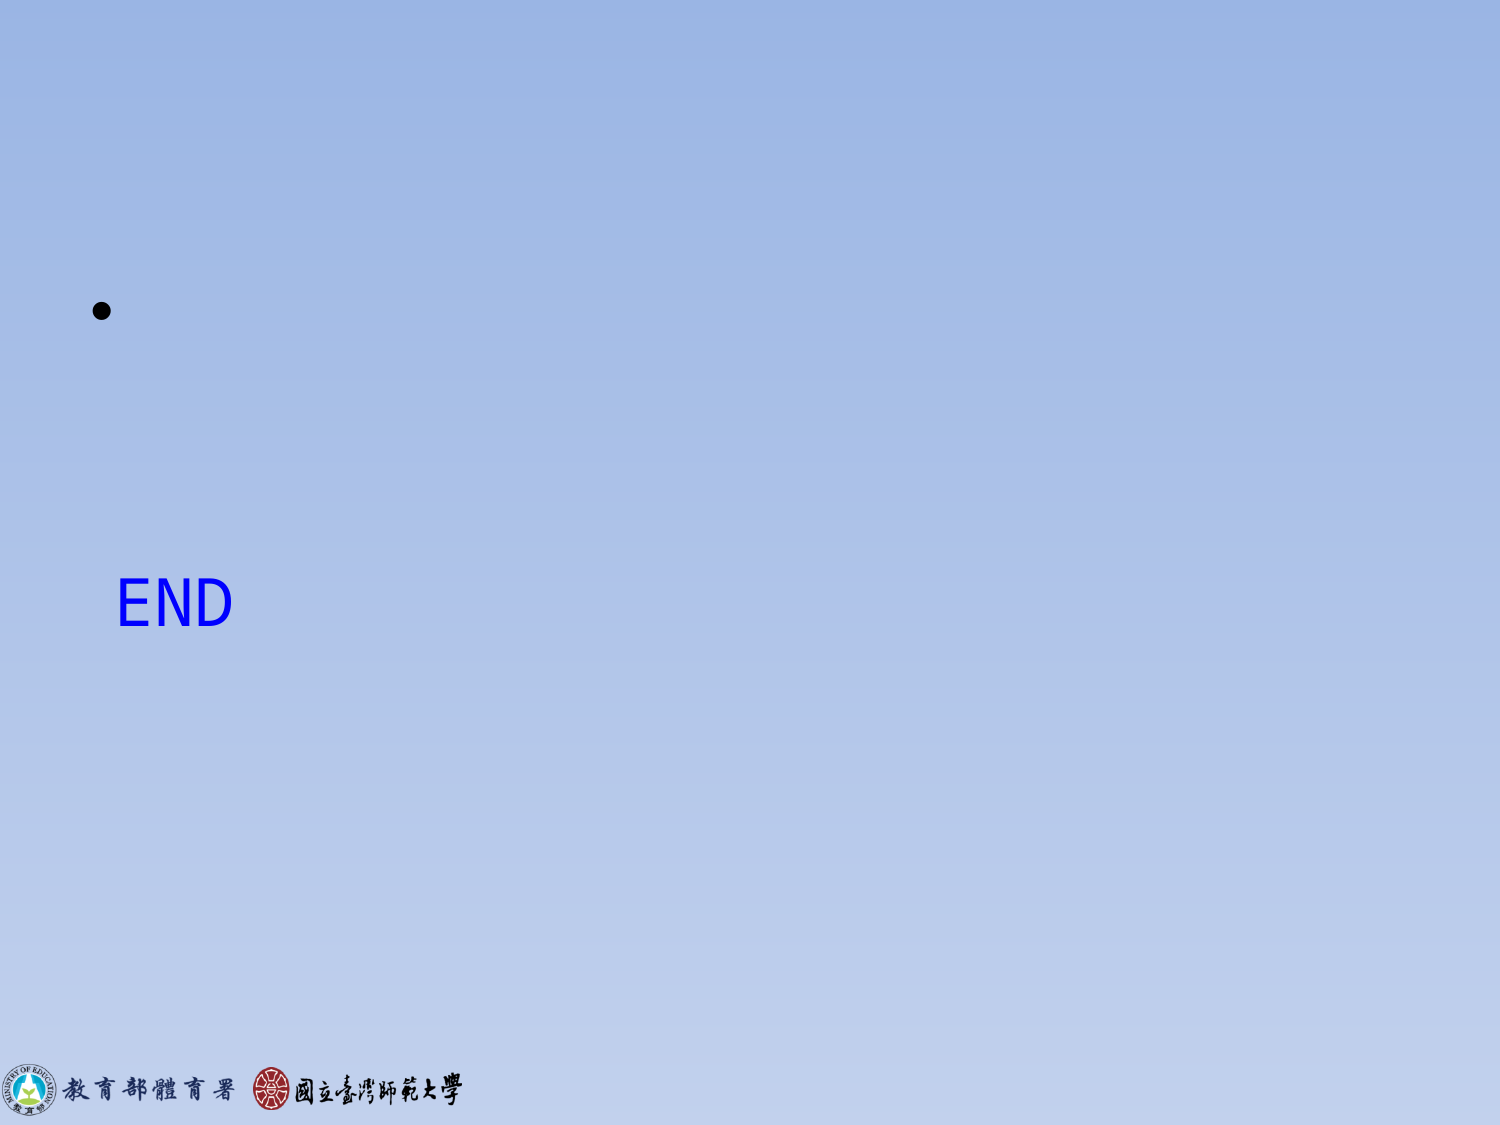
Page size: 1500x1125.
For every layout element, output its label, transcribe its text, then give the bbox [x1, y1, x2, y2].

list END [75, 262, 1426, 1005]
